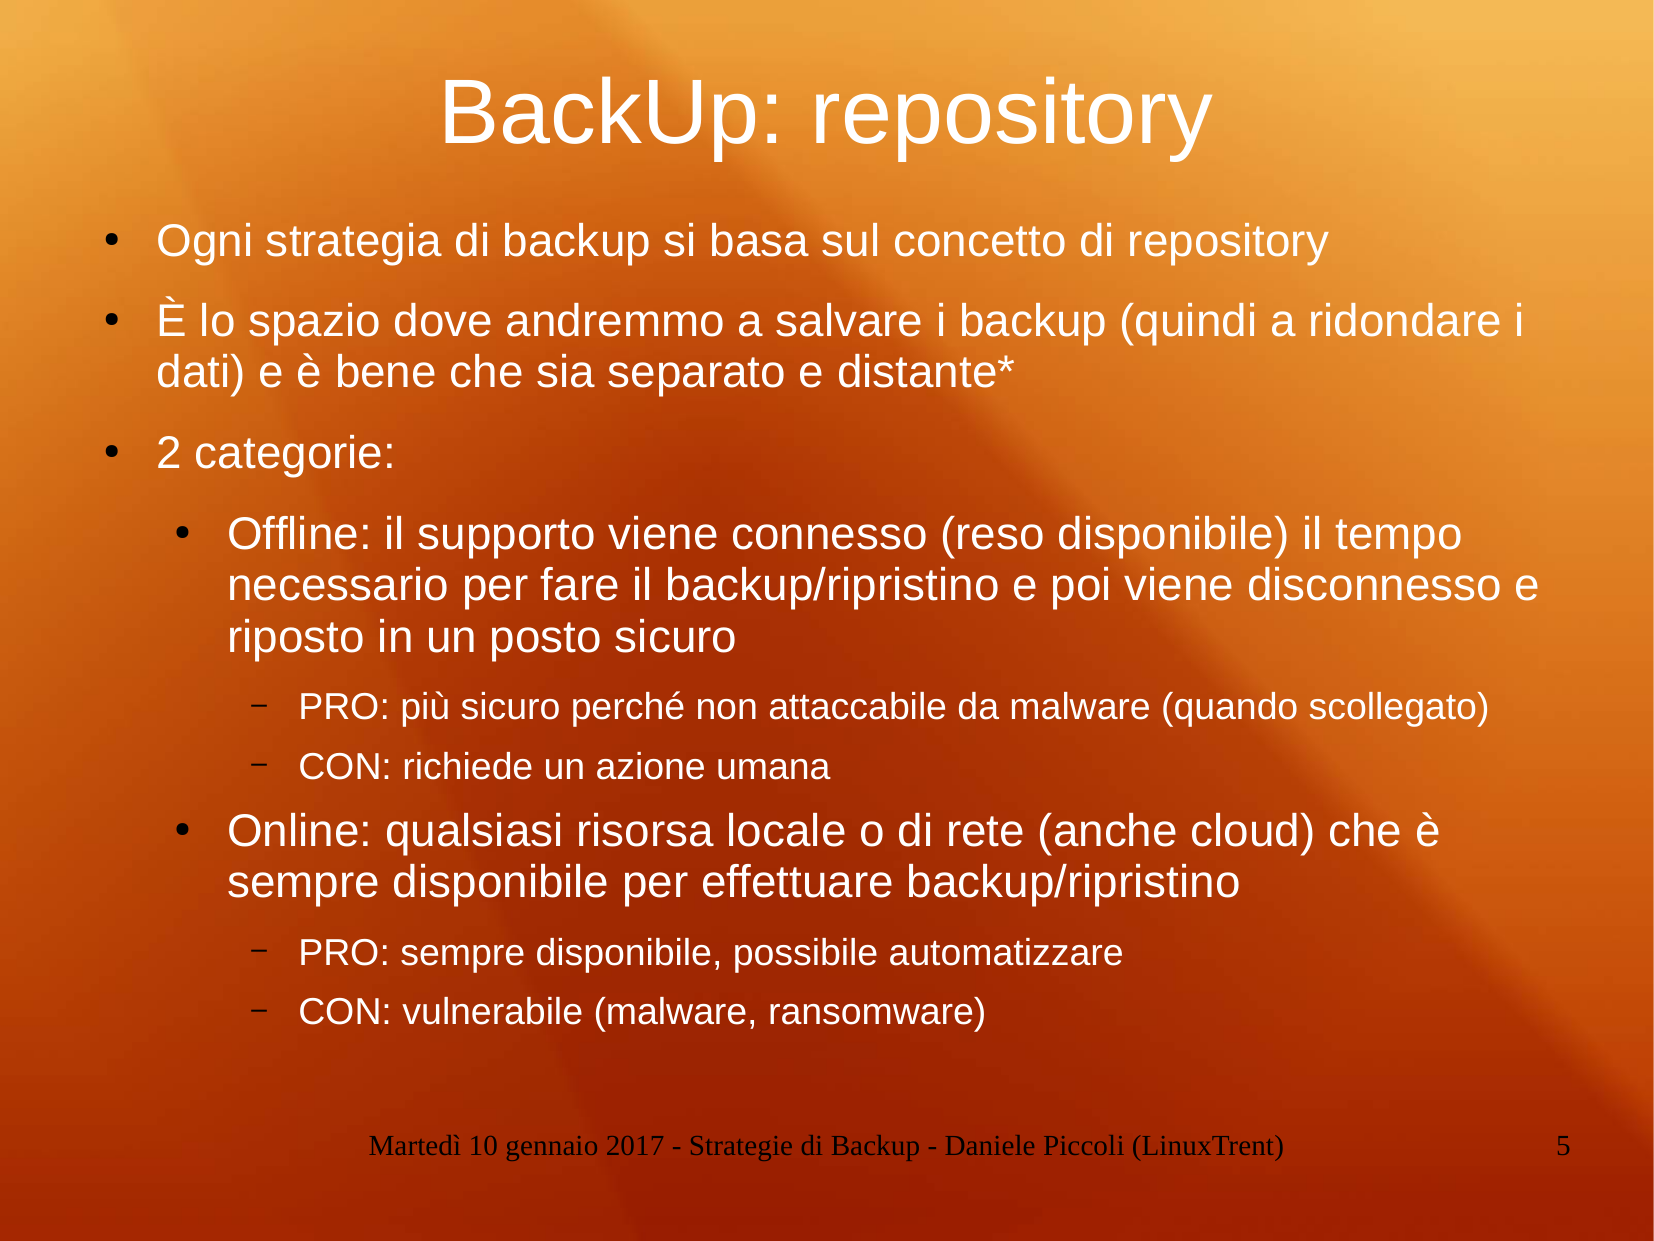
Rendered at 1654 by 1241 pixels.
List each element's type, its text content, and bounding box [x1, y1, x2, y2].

picture [0, 0, 1654, 1241]
title BackUp: repository [82, 49, 1571, 176]
list Ogni strategia di backup si basa sul concetto di repository È lo spazio dove andremmo a salvare i backup (quindi a ridondare i dati) e è bene che sia separato e distante* 2 categorie: Offline: il supporto viene connesso (reso disponibile) il tempo necessario per fare il backup/ripristino e poi viene disconnesso e riposto in un posto sicuro PRO: più sicuro perché non attaccabile da malware (quando scollegato) CON: richiede un azione umana Online: qualsiasi risorsa locale o di rete (anche cloud) che è sempre disponibile per effettuare backup/ripristino PRO: sempre disponibile, possibile automatizzare CON: vulnerabile (malware, ransomware) [85, 214, 1574, 1033]
